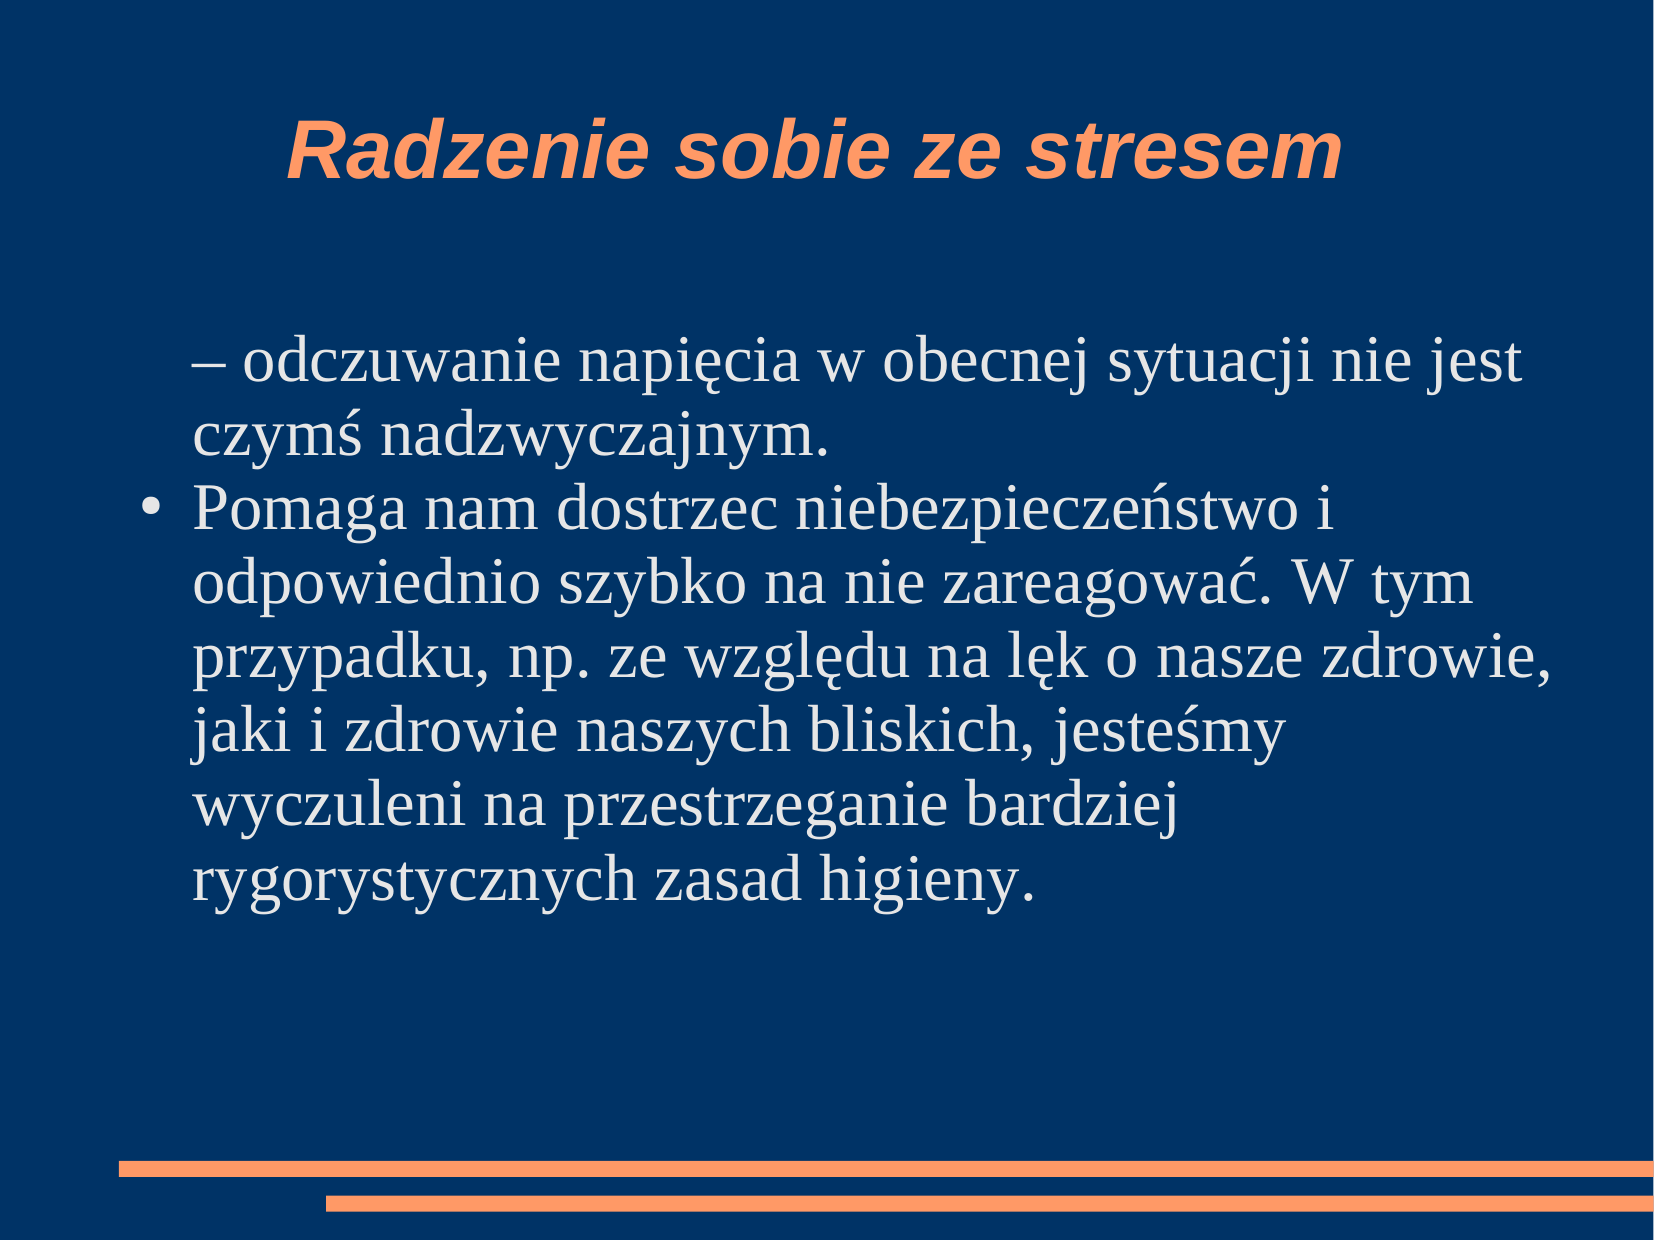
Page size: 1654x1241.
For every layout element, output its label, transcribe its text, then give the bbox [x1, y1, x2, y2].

title Radzenie sobie ze stresem [121, 46, 1534, 254]
list – odczuwanie napięcia w obecnej sytuacji nie jest czymś nadzwyczajnym. Pomaga nam dostrzec niebezpieczeństwo i odpowiednio szybko na nie zareagować. W tym przypadku, np. ze względu na lęk o nasze zdrowie, jaki i zdrowie naszych bliskich, jesteśmy wyczuleni na przestrzeganie bardziej rygorystycznych zasad higieny. [121, 322, 1561, 1132]
